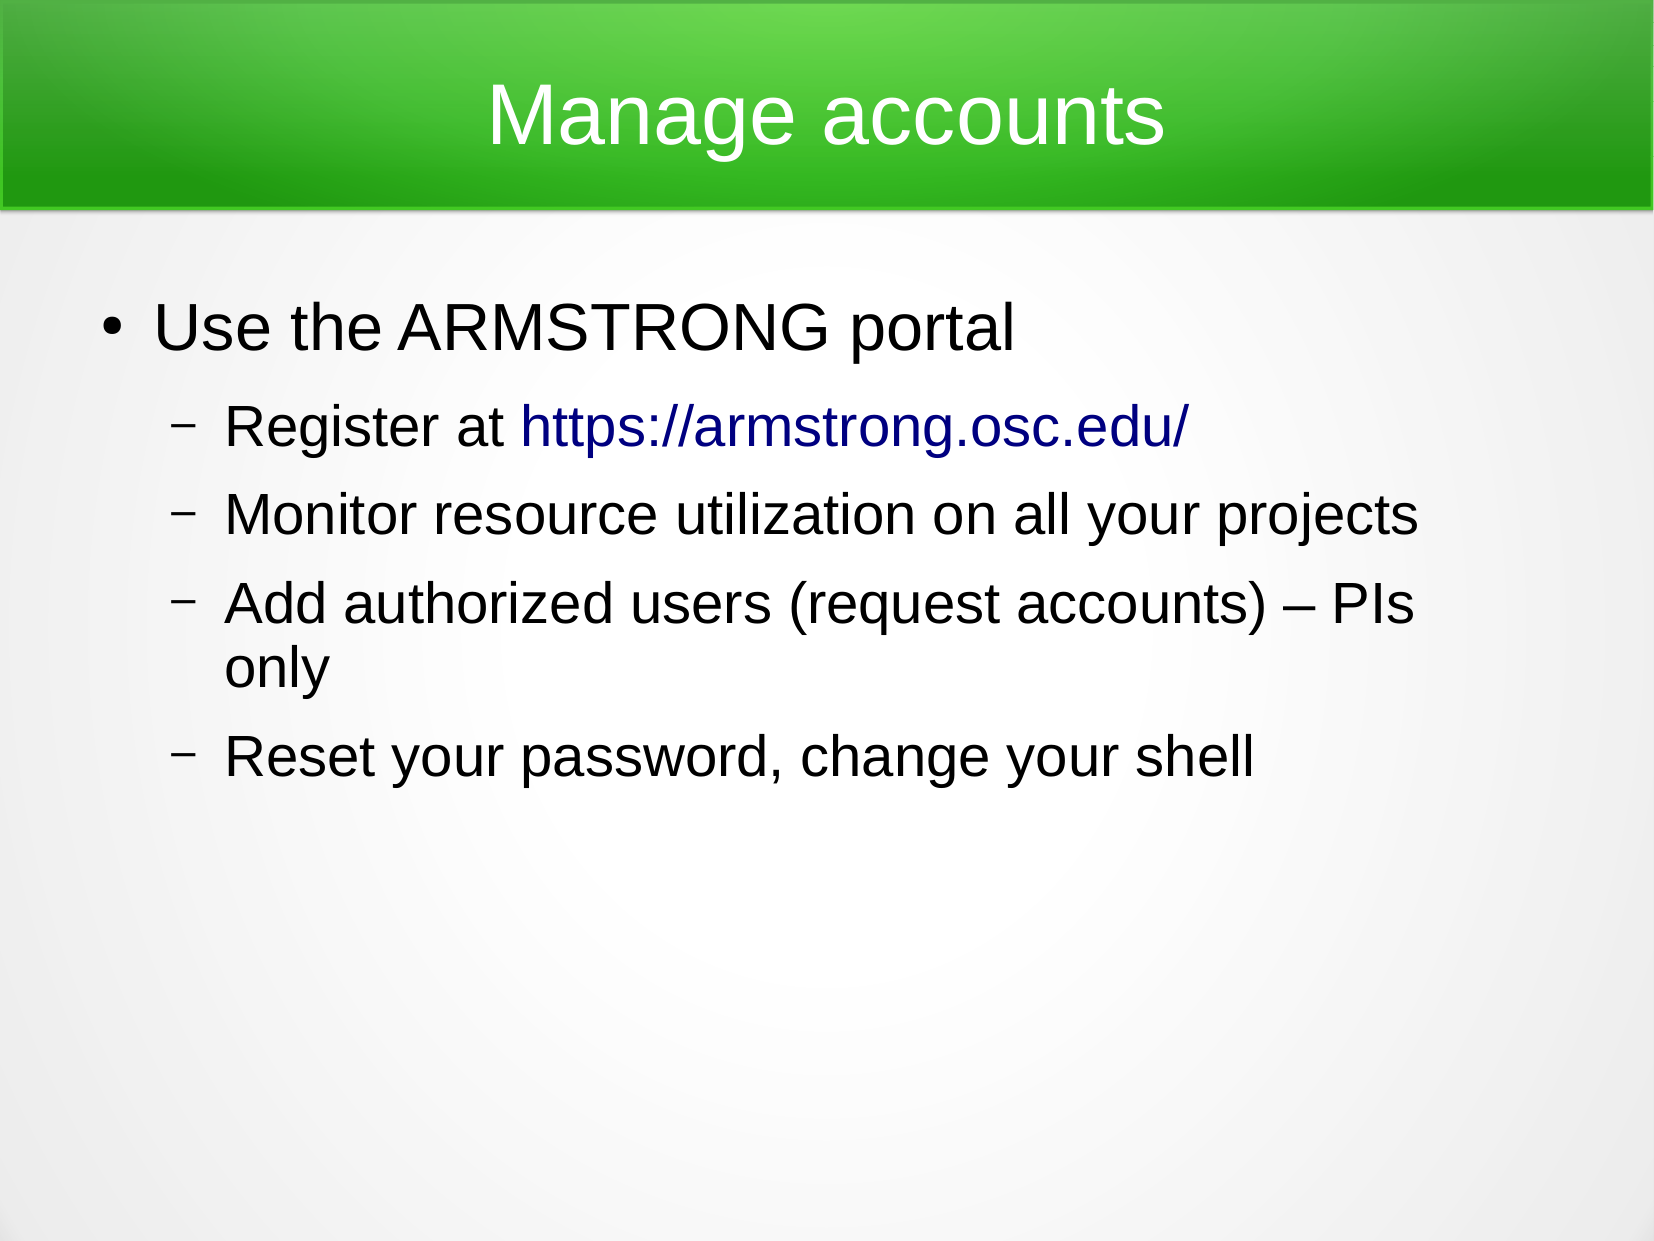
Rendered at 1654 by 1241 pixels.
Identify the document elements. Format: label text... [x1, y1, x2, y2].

list Use the ARMSTRONG portal Register at https://armstrong.osc.edu/ Monitor resource utilization on all your projects Add authorized users (request accounts) – PIs only Reset your password, change your shell [82, 290, 1538, 1010]
title Manage accounts [82, 49, 1571, 179]
